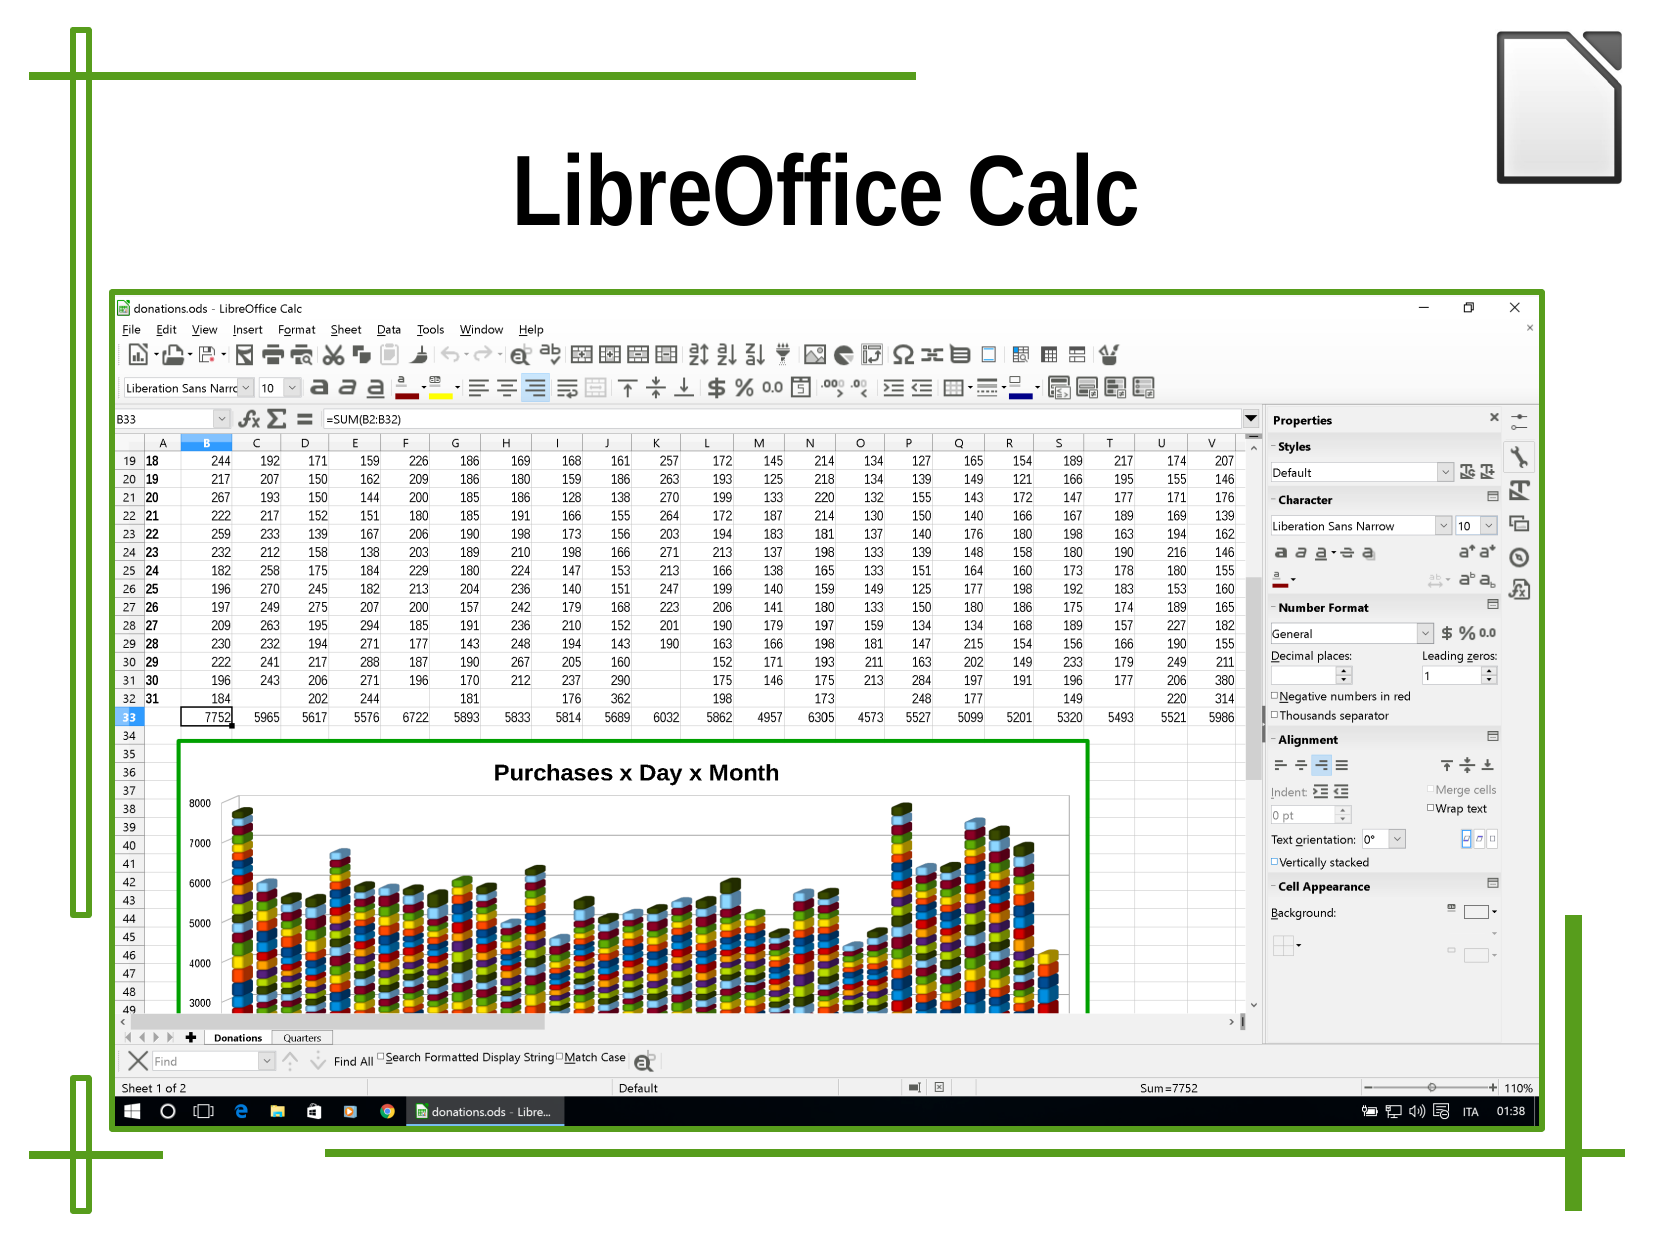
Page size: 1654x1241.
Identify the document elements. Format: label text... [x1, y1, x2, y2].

picture [114, 295, 1539, 1126]
picture [1494, 29, 1624, 186]
title LibreOffice Calc [118, 118, 1536, 260]
